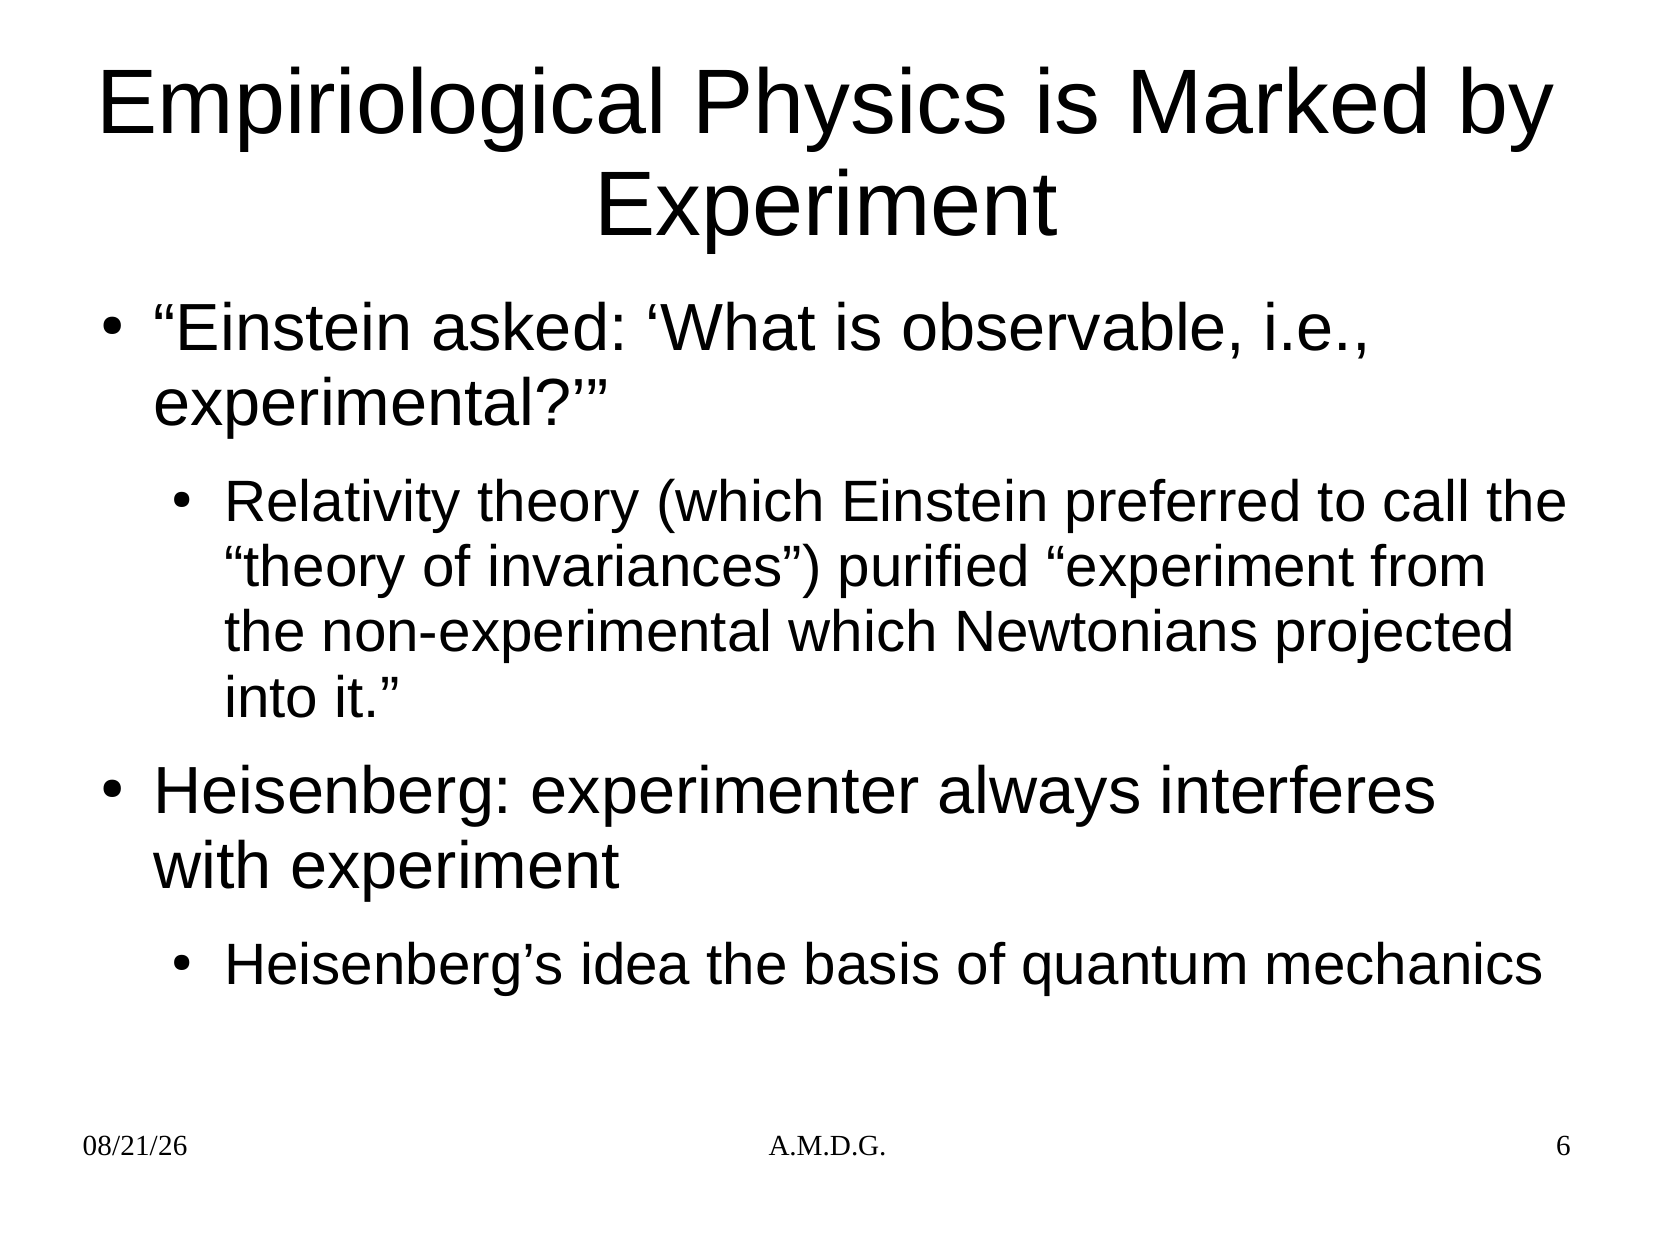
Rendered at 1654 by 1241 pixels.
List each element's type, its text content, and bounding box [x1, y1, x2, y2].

list “Einstein asked: ‘What is observable, i.e., experimental?’” Relativity theory (which Einstein preferred to call the “theory of invariances”) purified “experiment from the non-experimental which Newtonians projected into it.” Heisenberg: experimenter always interferes with experiment Heisenberg’s idea the basis of quantum mechanics [82, 290, 1571, 1109]
title Empiriological Physics is Marked by Experiment [82, 49, 1571, 257]
